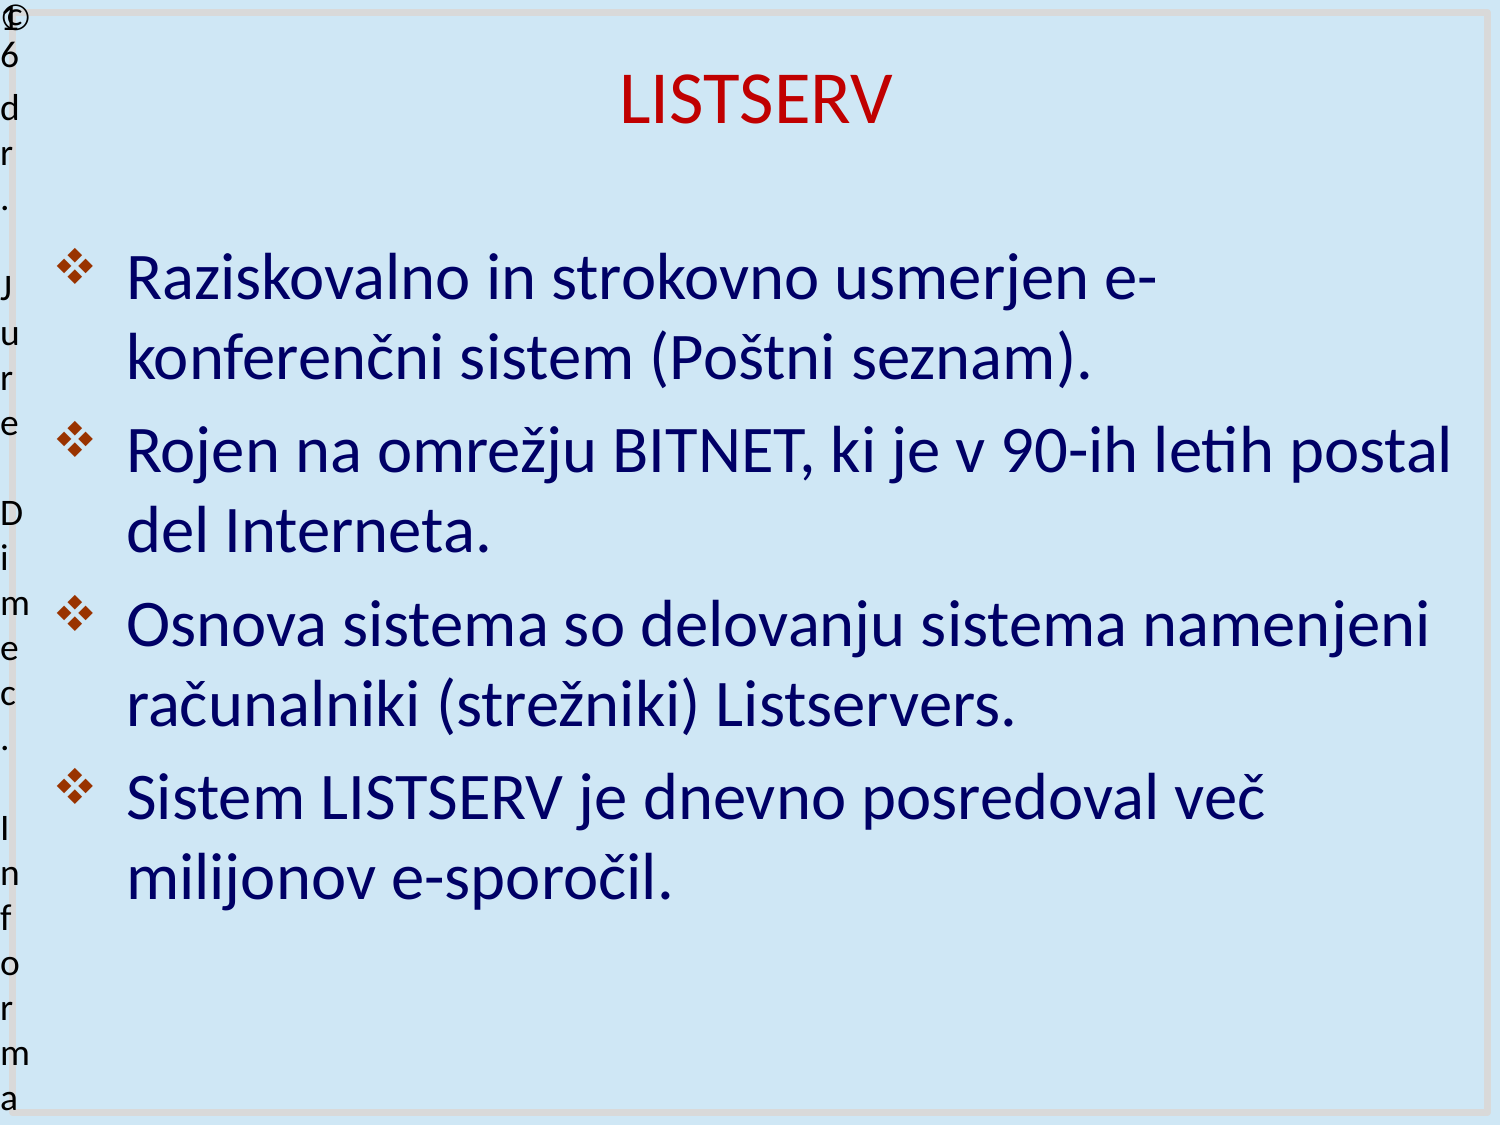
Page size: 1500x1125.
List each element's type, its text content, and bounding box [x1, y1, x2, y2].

title LISTSERV [37, 37, 1475, 150]
list Raziskovalno in strokovno usmerjen e-konferenčni sistem (Poštni seznam). Rojen na omrežju BITNET, ki je v 90-ih letih postal del Interneta. Osnova sistema so delovanju sistema namenjeni računalniki (strežniki) Listservers. Sistem LISTSERV je dnevno posredoval več milijonov e-sporočil. [37, 224, 1475, 1050]
